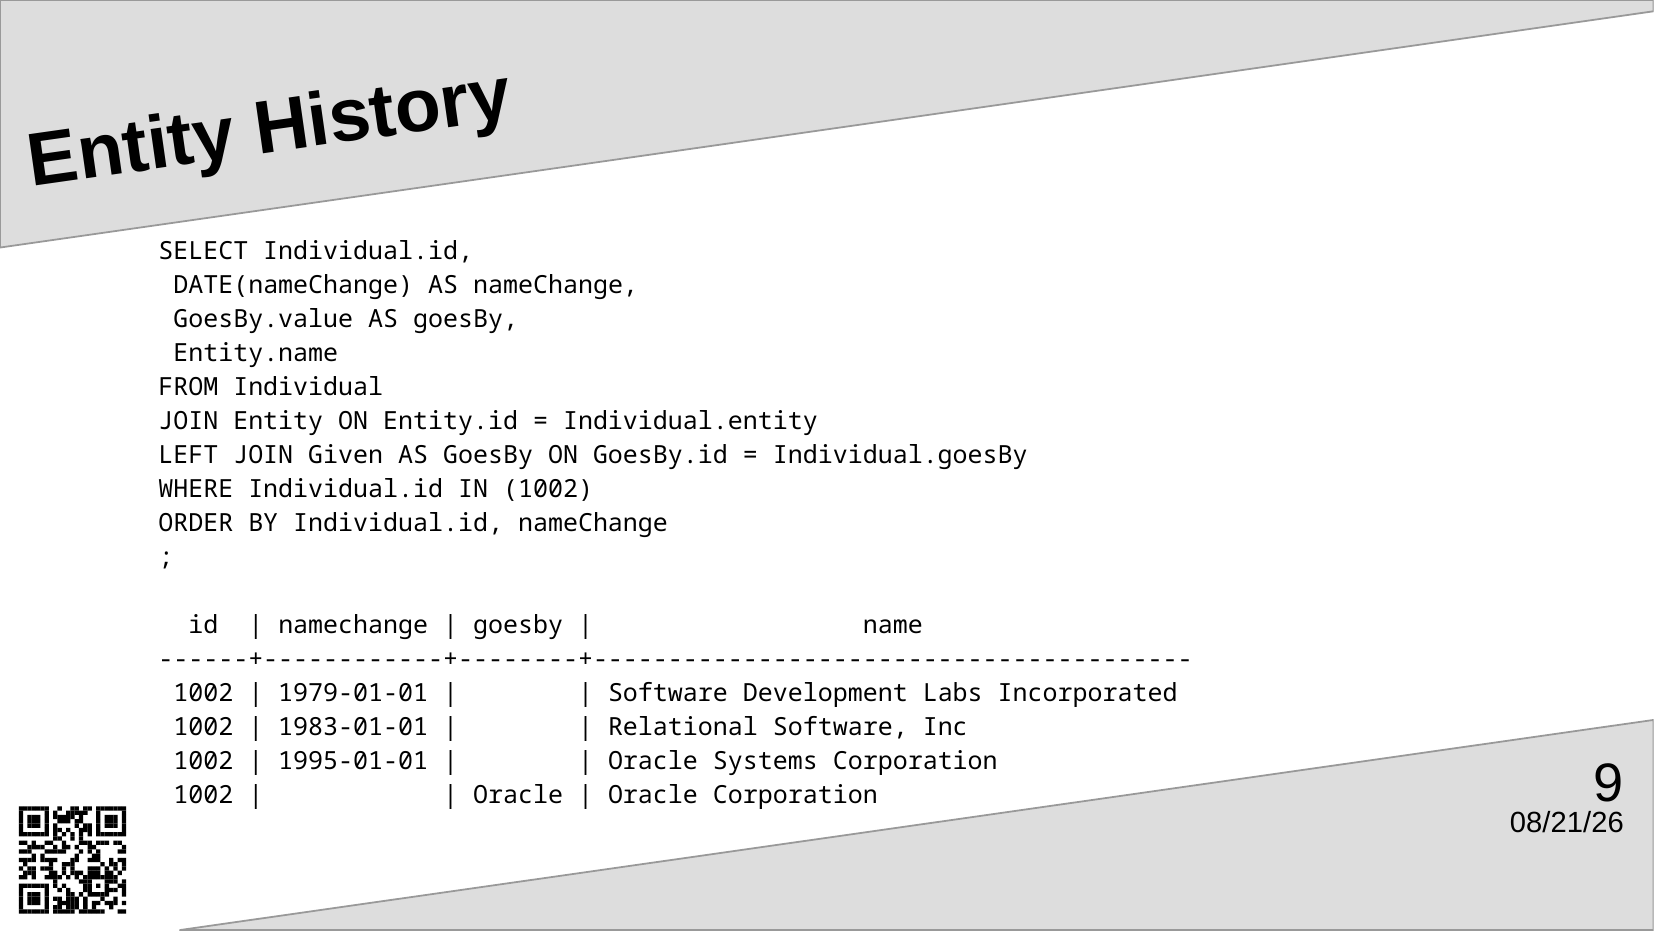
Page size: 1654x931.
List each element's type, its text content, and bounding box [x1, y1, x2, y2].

text_box SELECT Individual.id, DATE(nameChange) AS nameChange, GoesBy.value AS goesBy, Entity.name FROM Individual JOIN Entity ON Entity.id = Individual.entity LEFT JOIN Given AS GoesBy ON GoesBy.id = Individual.goesBy WHERE Individual.id IN (1002) ORDER BY Individual.id, nameChange ; id | namechange | goesby | name ------+------------+--------+---------------------------------------- 1002 | 1979-01-01 | | Software Development Labs Incorporated 1002 | 1983-01-01 | | Relational Software, Inc 1002 | 1995-01-01 | | Oracle Systems Corporation 1002 | | Oracle | Oracle Corporation [143, 225, 1088, 839]
title Entity History [16, 0, 1501, 239]
